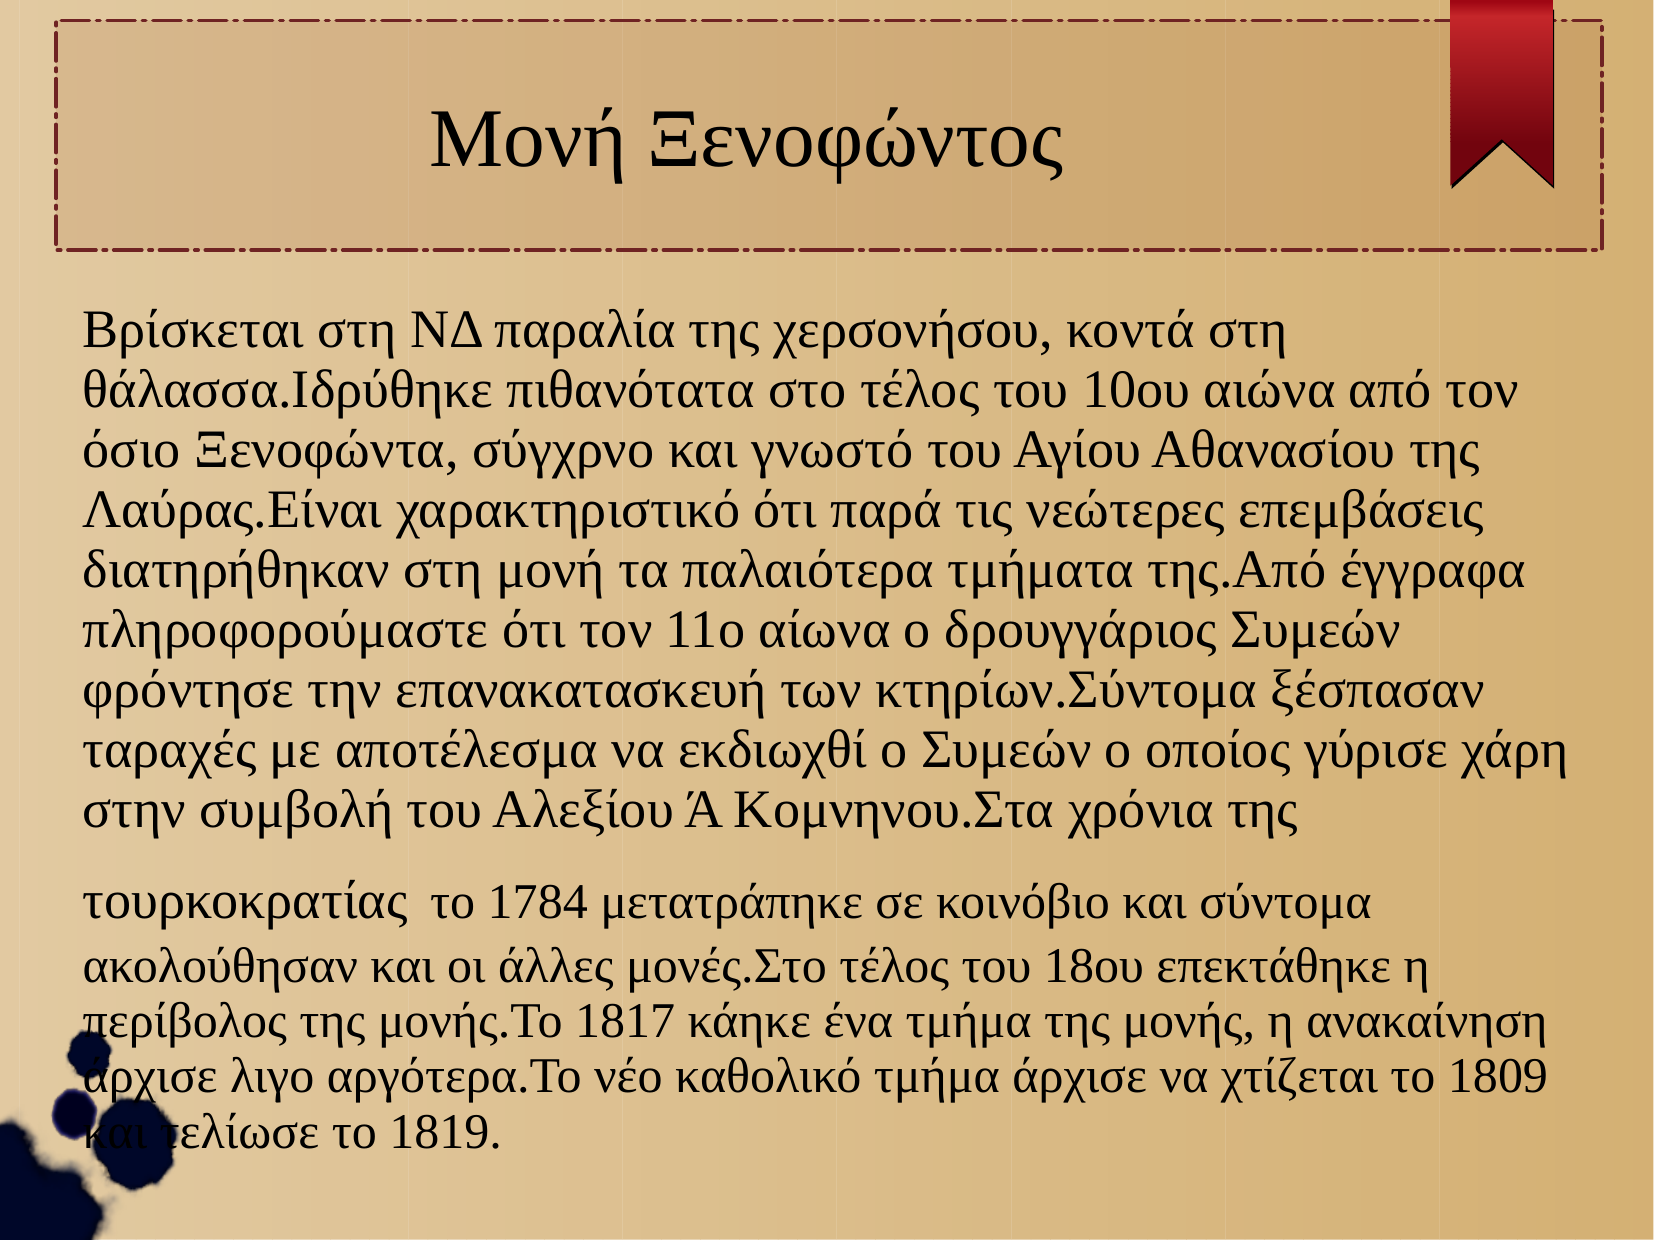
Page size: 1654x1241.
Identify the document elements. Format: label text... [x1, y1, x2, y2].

list Βρίσκεται στη ΝΔ παραλία της χερσονήσου, κοντά στη θάλασσα.Ιδρύθηκε πιθανότατα στο τέλος του 10ου αιώνα από τον όσιο Ξενοφώντα, σύγχρνο και γνωστό του Αγίου Αθανασίου της Λαύρας.Είναι χαρακτηριστικό ότι παρά τις νεώτερες επεμβάσεις διατηρήθηκαν στη μονή τα παλαιότερα τμήματα της.Από έγγραφα πληροφορούμαστε ότι τον 11ο αίωνα ο δρουγγάριος Συμεών φρόντησε την επανακατασκευή των κτηρίων.Σύντομα ξέσπασαν ταραχές με αποτέλεσμα να εκδιωχθί ο Συμεών ο οποίος γύρισε χάρη στην συμβολή του Αλεξίου Ά Κομνηνου.Στα χρόνια της τουρκοκρατίας το 1784 μετατράπηκε σε κοινόβιο και σύντομα ακολούθησαν και οι άλλες μονές.Στο τέλος του 18ου επεκτάθηκε η περίβολος της μονής.Το 1817 κάηκε ένα τμήμα της μονής, η ανακαίνηση άρχισε λιγο αργότερα.Το νέο καθολικό τμήμα άρχισε να χτίζεται το 1809 και τελίωσε το 1819. [82, 299, 1571, 1019]
title Μονή Ξενοφώντος [82, 47, 1412, 229]
